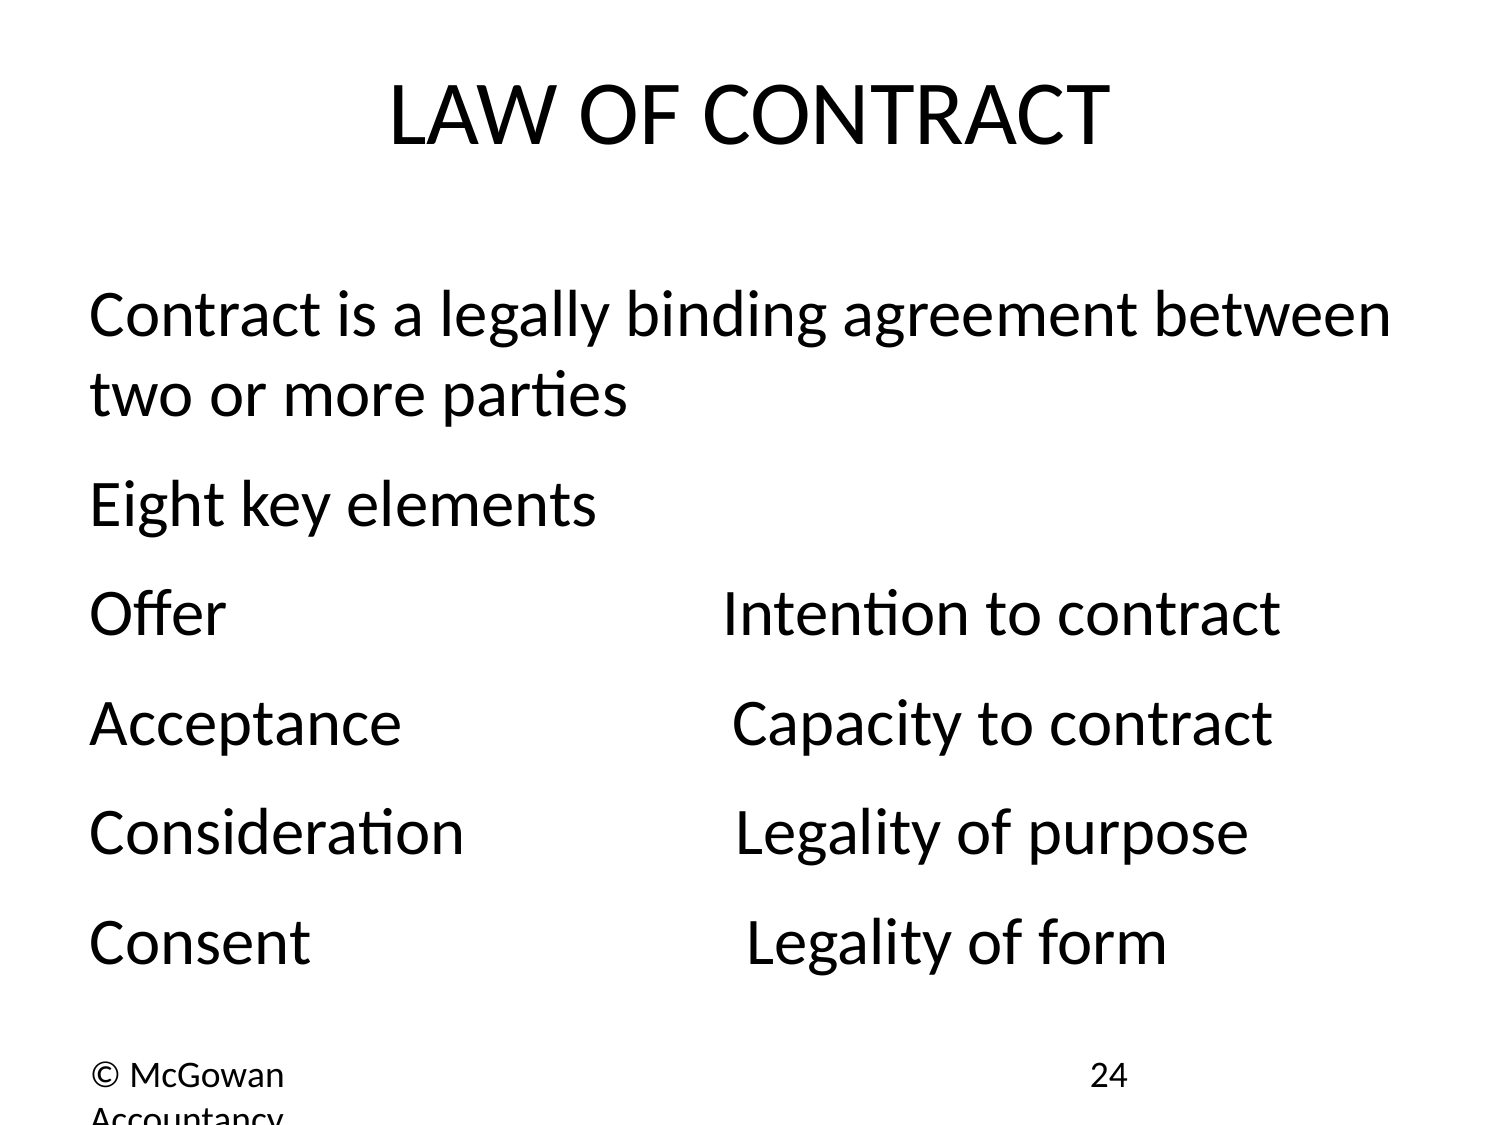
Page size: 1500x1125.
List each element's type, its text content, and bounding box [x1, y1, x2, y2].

text_box [1074, 1042, 1425, 1103]
title LAW OF CONTRACT [75, 45, 1425, 233]
text_box © McGowan Accountancy Services [75, 1042, 425, 1103]
list Contract is a legally binding agreement between two or more parties Eight key elements Offer Intention to contract Acceptance Capacity to contract Consideration Legality of purpose Consent Legality of form [75, 262, 1425, 1005]
